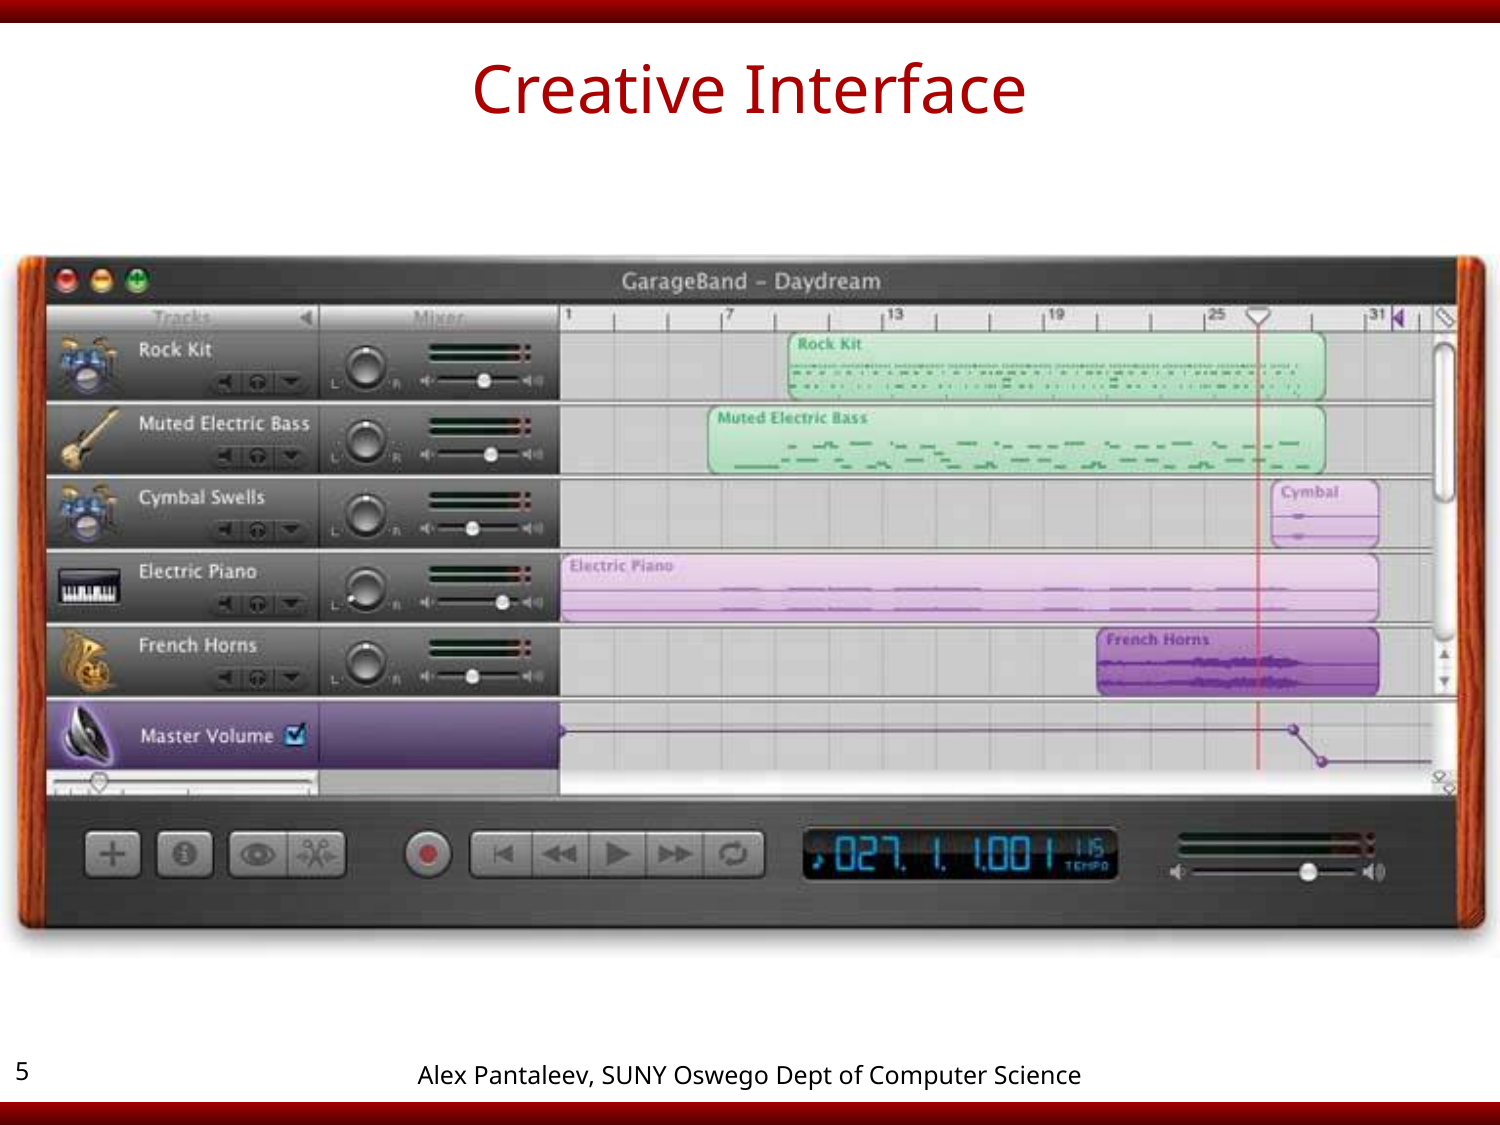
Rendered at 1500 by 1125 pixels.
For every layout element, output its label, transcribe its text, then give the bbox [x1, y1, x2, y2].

picture [0, 254, 1500, 958]
title Creative Interface [0, 24, 1500, 150]
